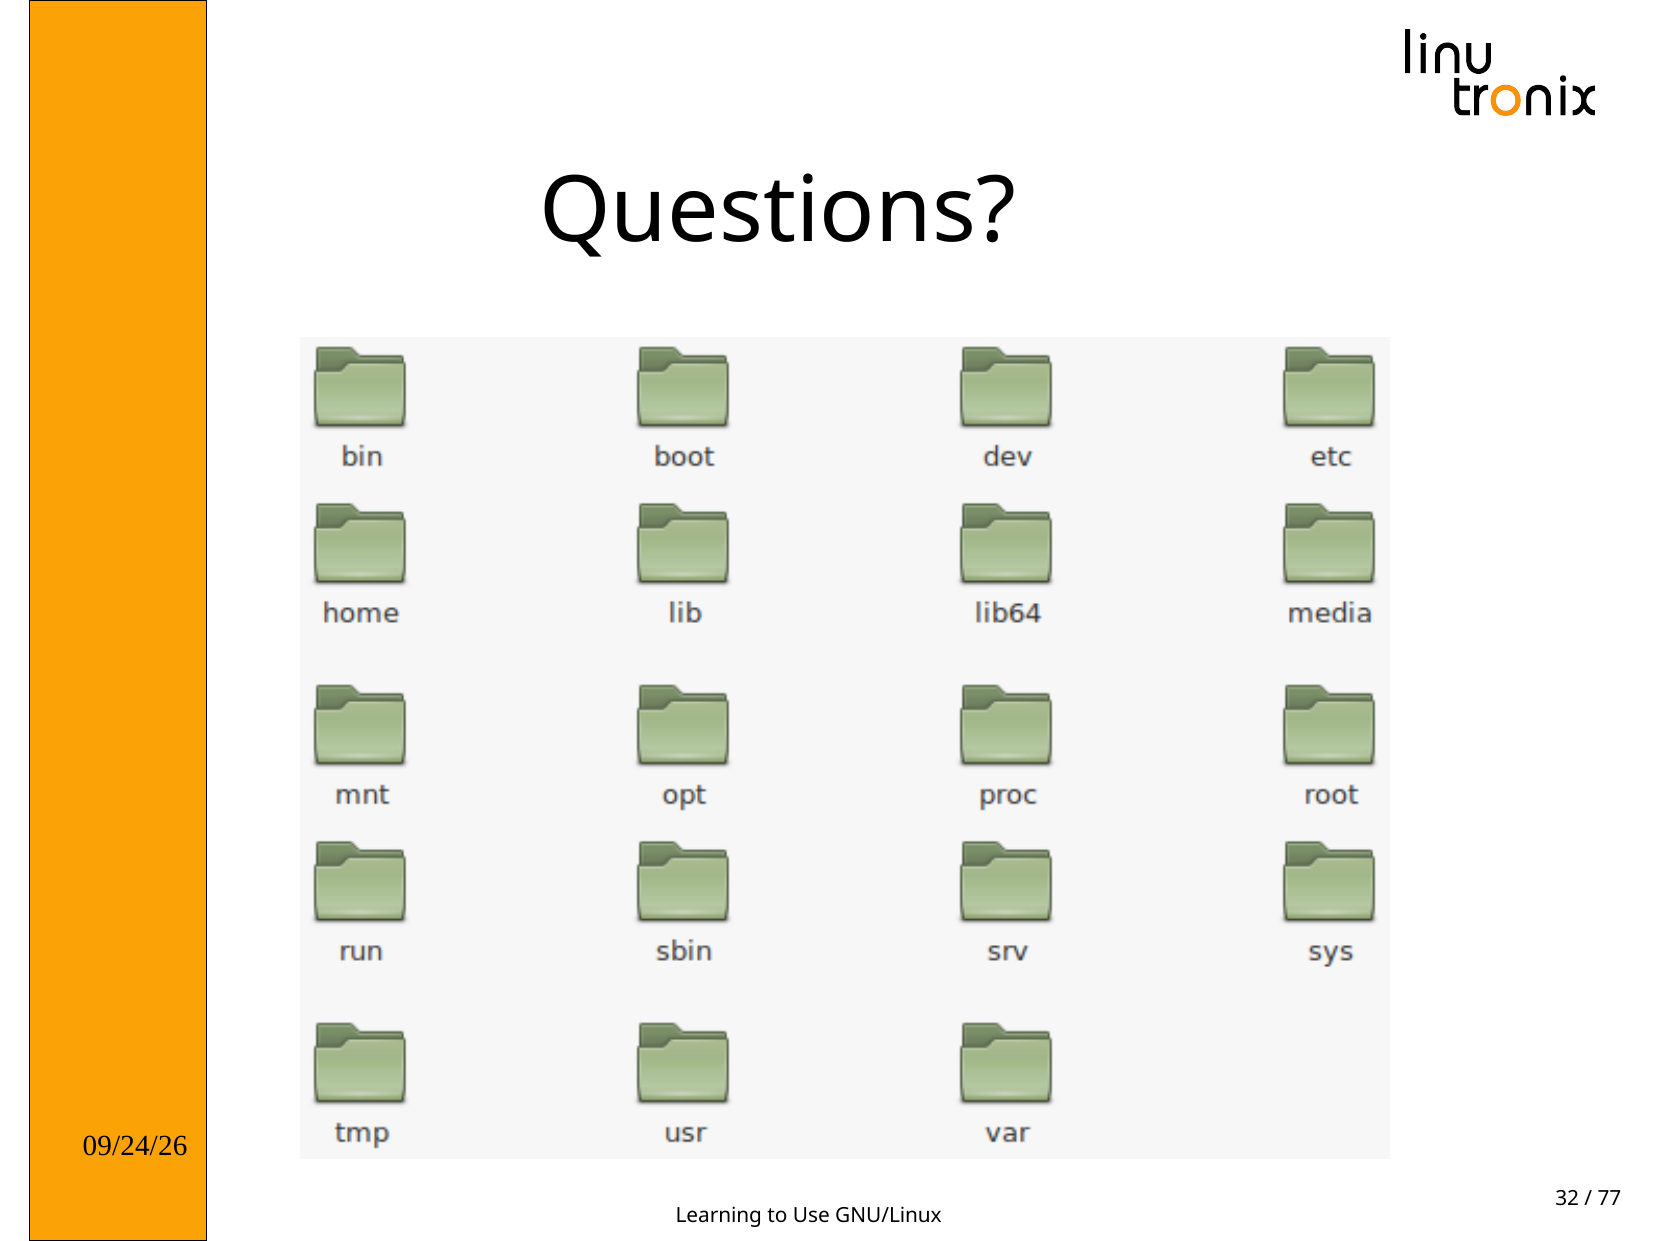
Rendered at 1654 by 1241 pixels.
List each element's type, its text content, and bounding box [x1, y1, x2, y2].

picture [300, 337, 1390, 1159]
text_box Questions? [539, 143, 1142, 263]
picture [1405, 29, 1595, 116]
